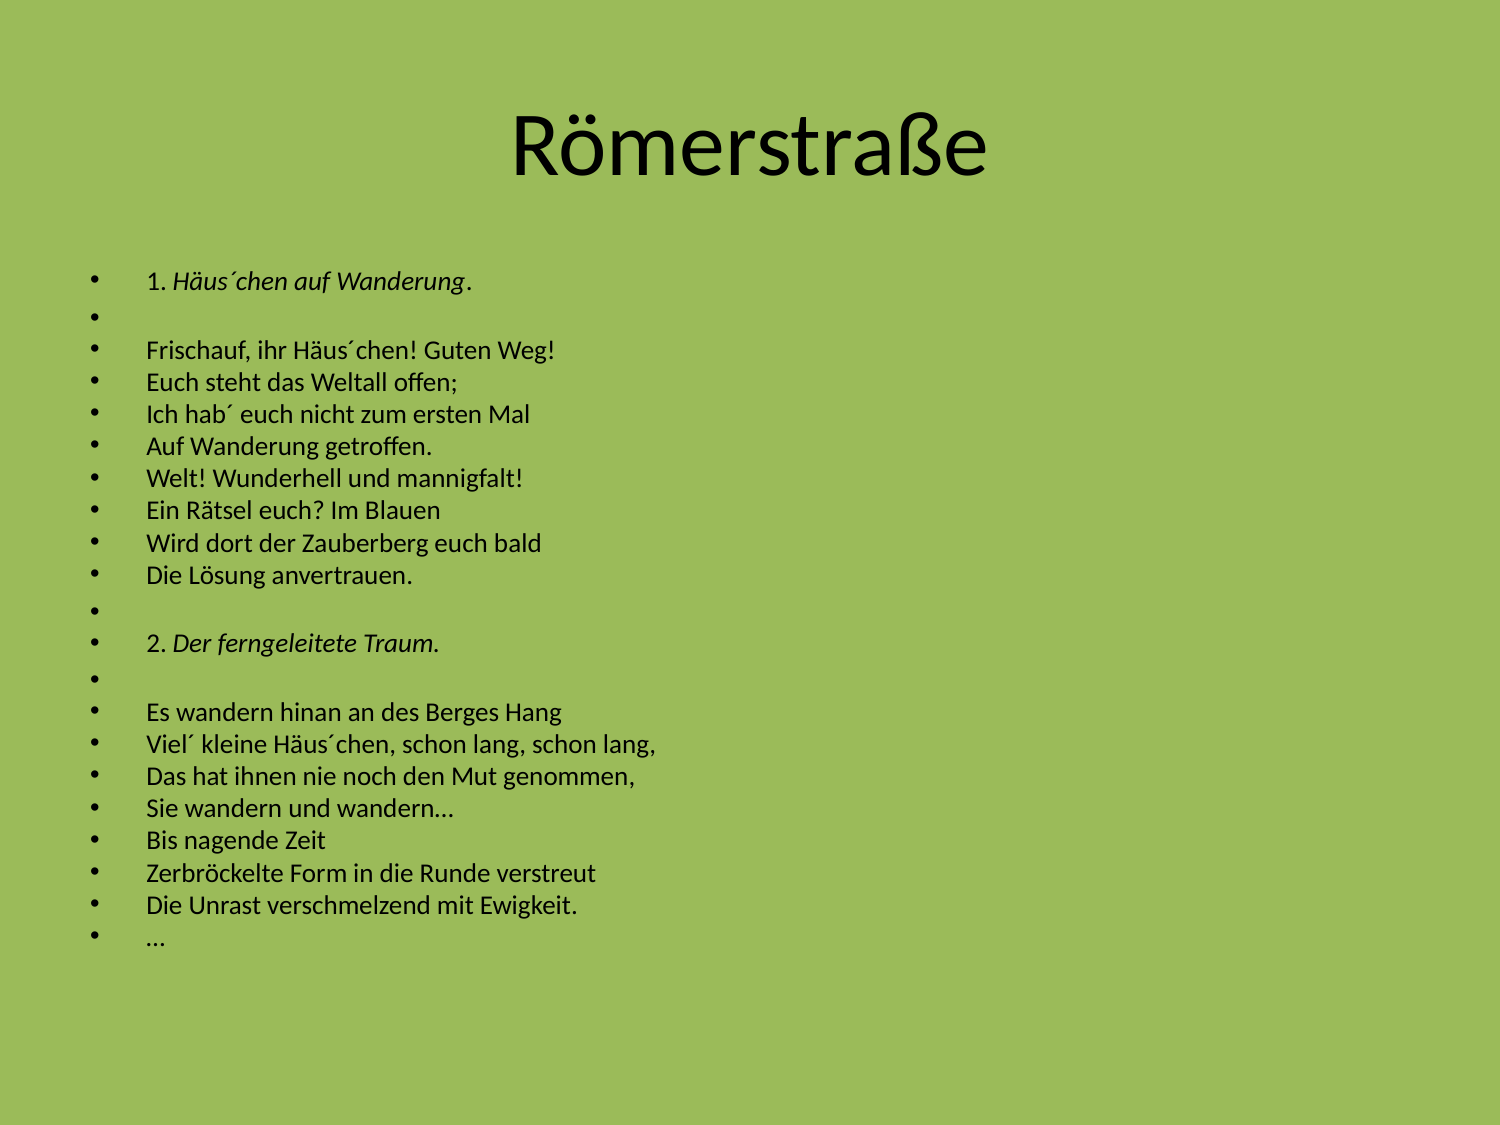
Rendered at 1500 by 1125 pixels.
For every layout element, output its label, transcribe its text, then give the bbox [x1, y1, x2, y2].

title Römerstraße [75, 45, 1426, 233]
list 1. Häus´chen auf Wanderung. Frischauf, ihr Häus´chen! Guten Weg! Euch steht das Weltall offen; Ich hab´ euch nicht zum ersten Mal Auf Wanderung getroffen. Welt! Wunderhell und mannigfalt! Ein Rätsel euch? Im Blauen Wird dort der Zauberberg euch bald Die Lösung anvertrauen. 2. Der ferngeleitete Traum. Es wandern hinan an des Berges Hang Viel´ kleine Häus´chen, schon lang, schon lang, Das hat ihnen nie noch den Mut genommen, Sie wandern und wandern… Bis nagende Zeit Zerbröckelte Form in die Runde verstreut Die Unrast verschmelzend mit Ewigkeit. … [75, 262, 1426, 1005]
